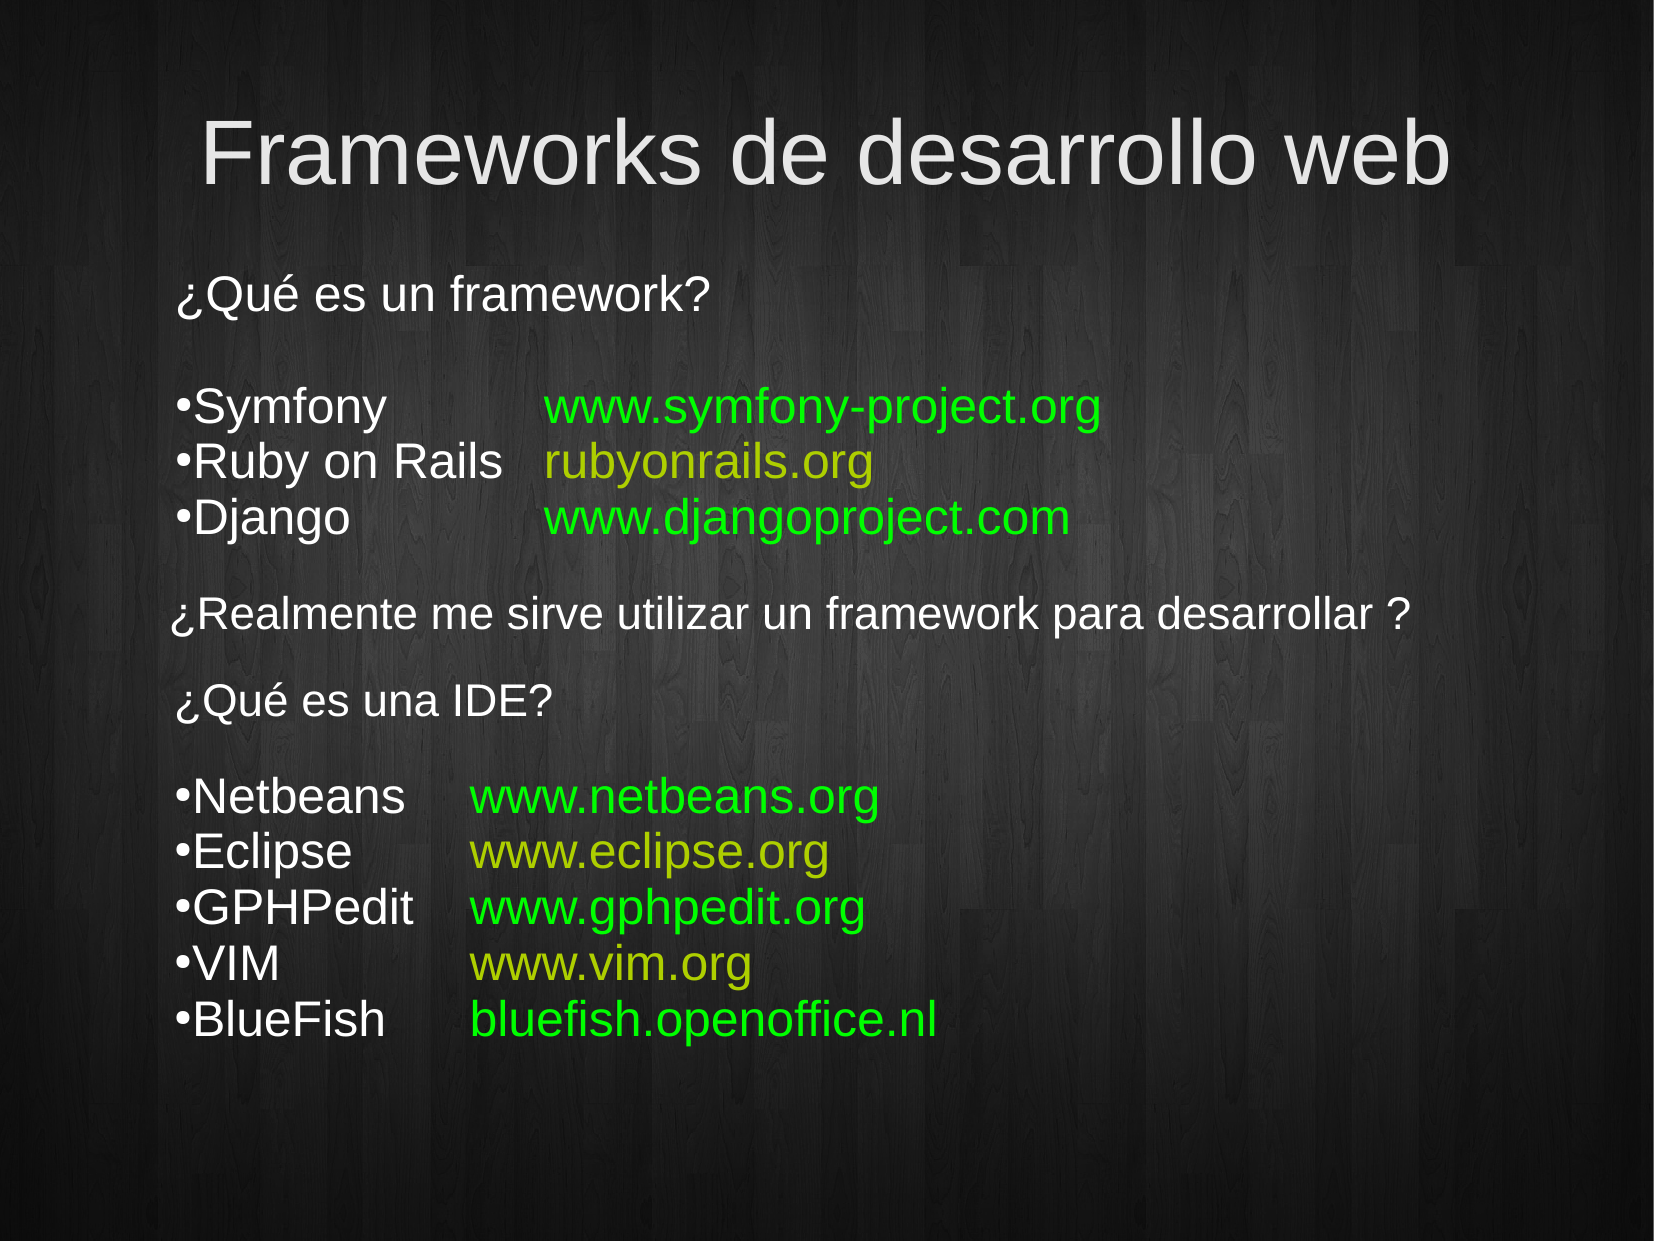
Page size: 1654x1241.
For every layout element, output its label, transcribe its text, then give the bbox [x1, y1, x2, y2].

text_box ¿Realmente me sirve utilizar un framework para desarrollar ? [153, 580, 1428, 647]
text_box ¿Qué es un framework? Symfony www.symfony-project.org Ruby on Rails rubyonrails.org Django www.djangoproject.com [160, 259, 1519, 667]
title Frameworks de desarrollo web [82, 49, 1571, 257]
picture [0, 0, 1654, 1241]
text_box ¿Qué es una IDE? Netbeans www.netbeans.org Eclipse www.eclipse.org GPHPedit www.gphpedit.org VIM www.vim.org BlueFish bluefish.openoffice.nl [159, 667, 1565, 1139]
